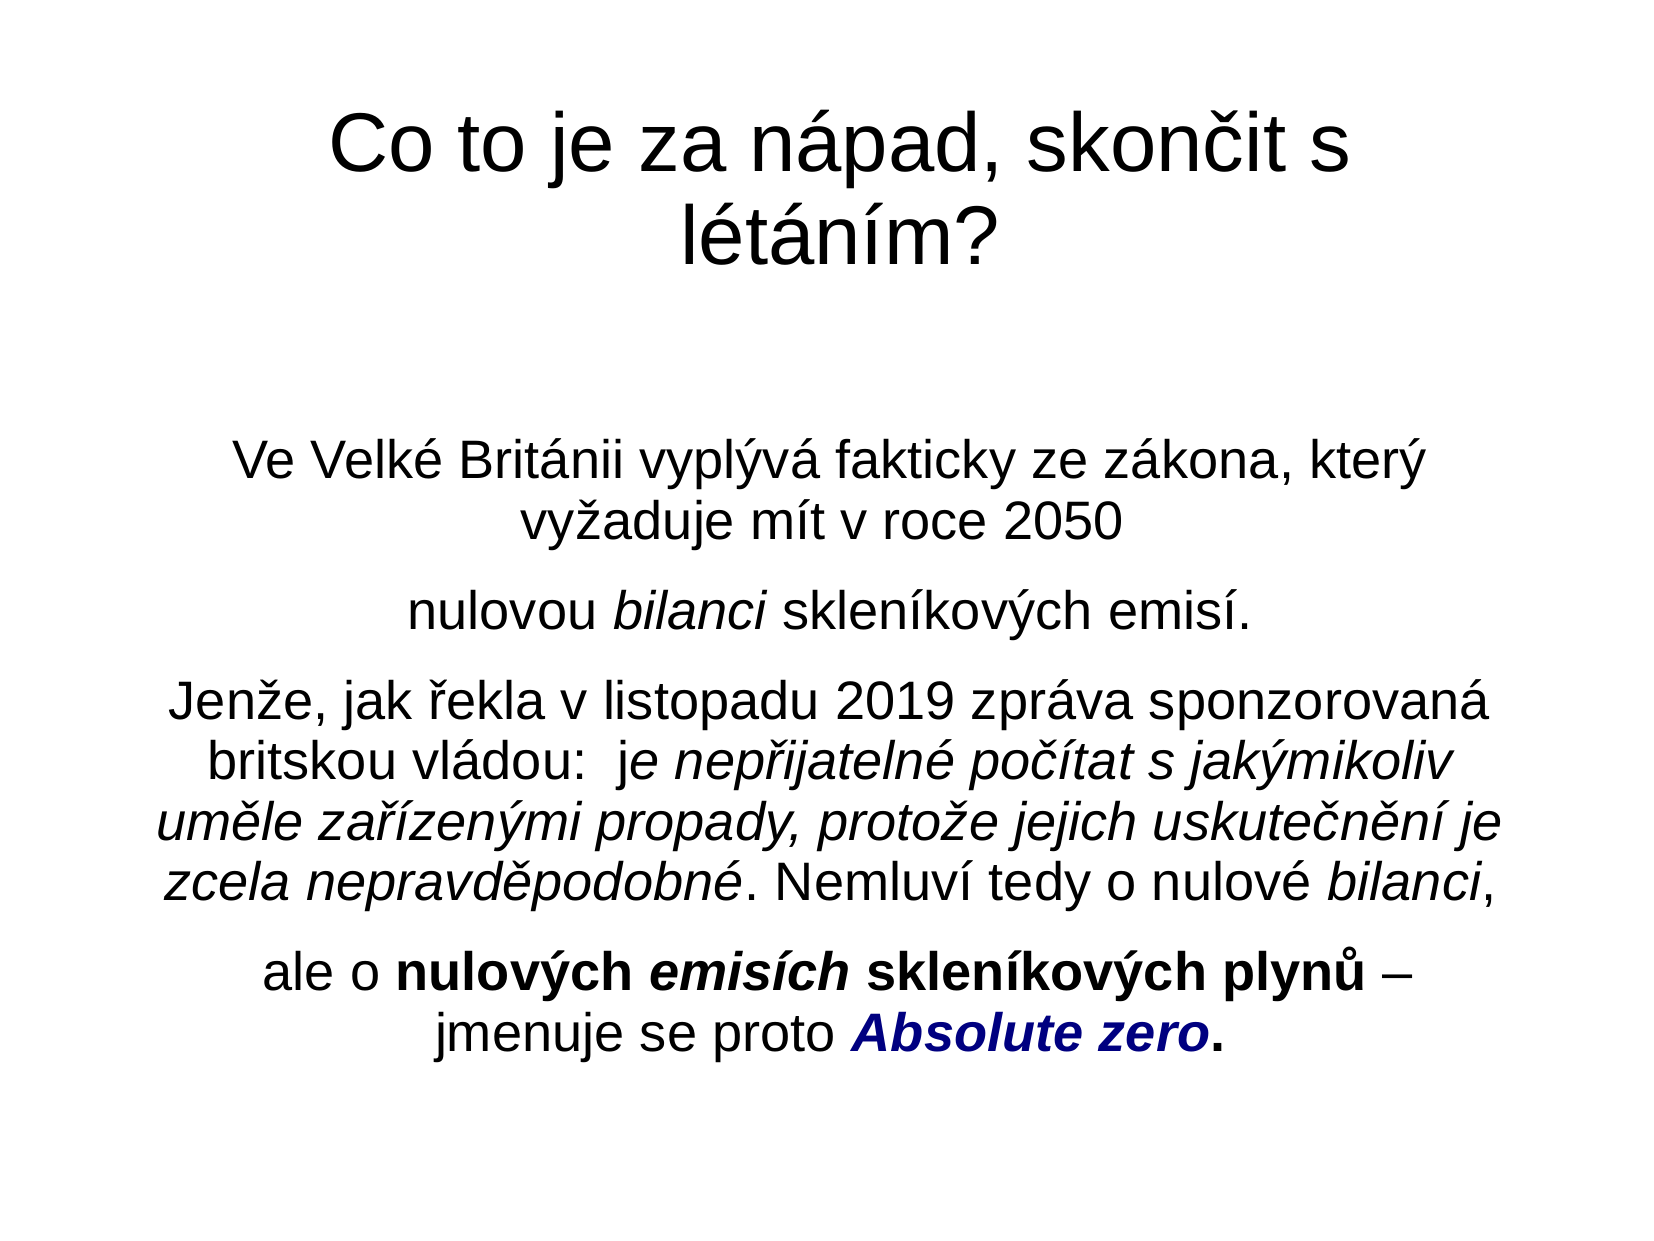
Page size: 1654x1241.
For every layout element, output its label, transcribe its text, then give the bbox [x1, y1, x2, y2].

title Co to je za nápad, skončit s létáním? [165, 71, 1516, 308]
list Ve Velké Británii vyplývá fakticky ze zákona, který vyžaduje mít v roce 2050 nulovou bilanci skleníkových emisí. Jenže, jak řekla v listopadu 2019 zpráva sponzorovaná britskou vládou: je nepřijatelné počítat s jakýmikoliv uměle zařízenými propady, protože jejich uskutečnění je zcela nepravděpodobné. Nemluví tedy o nulové bilanci, ale o nulových emisích skleníkových plynů – jmenuje se proto Absolute zero. [155, 339, 1506, 1182]
